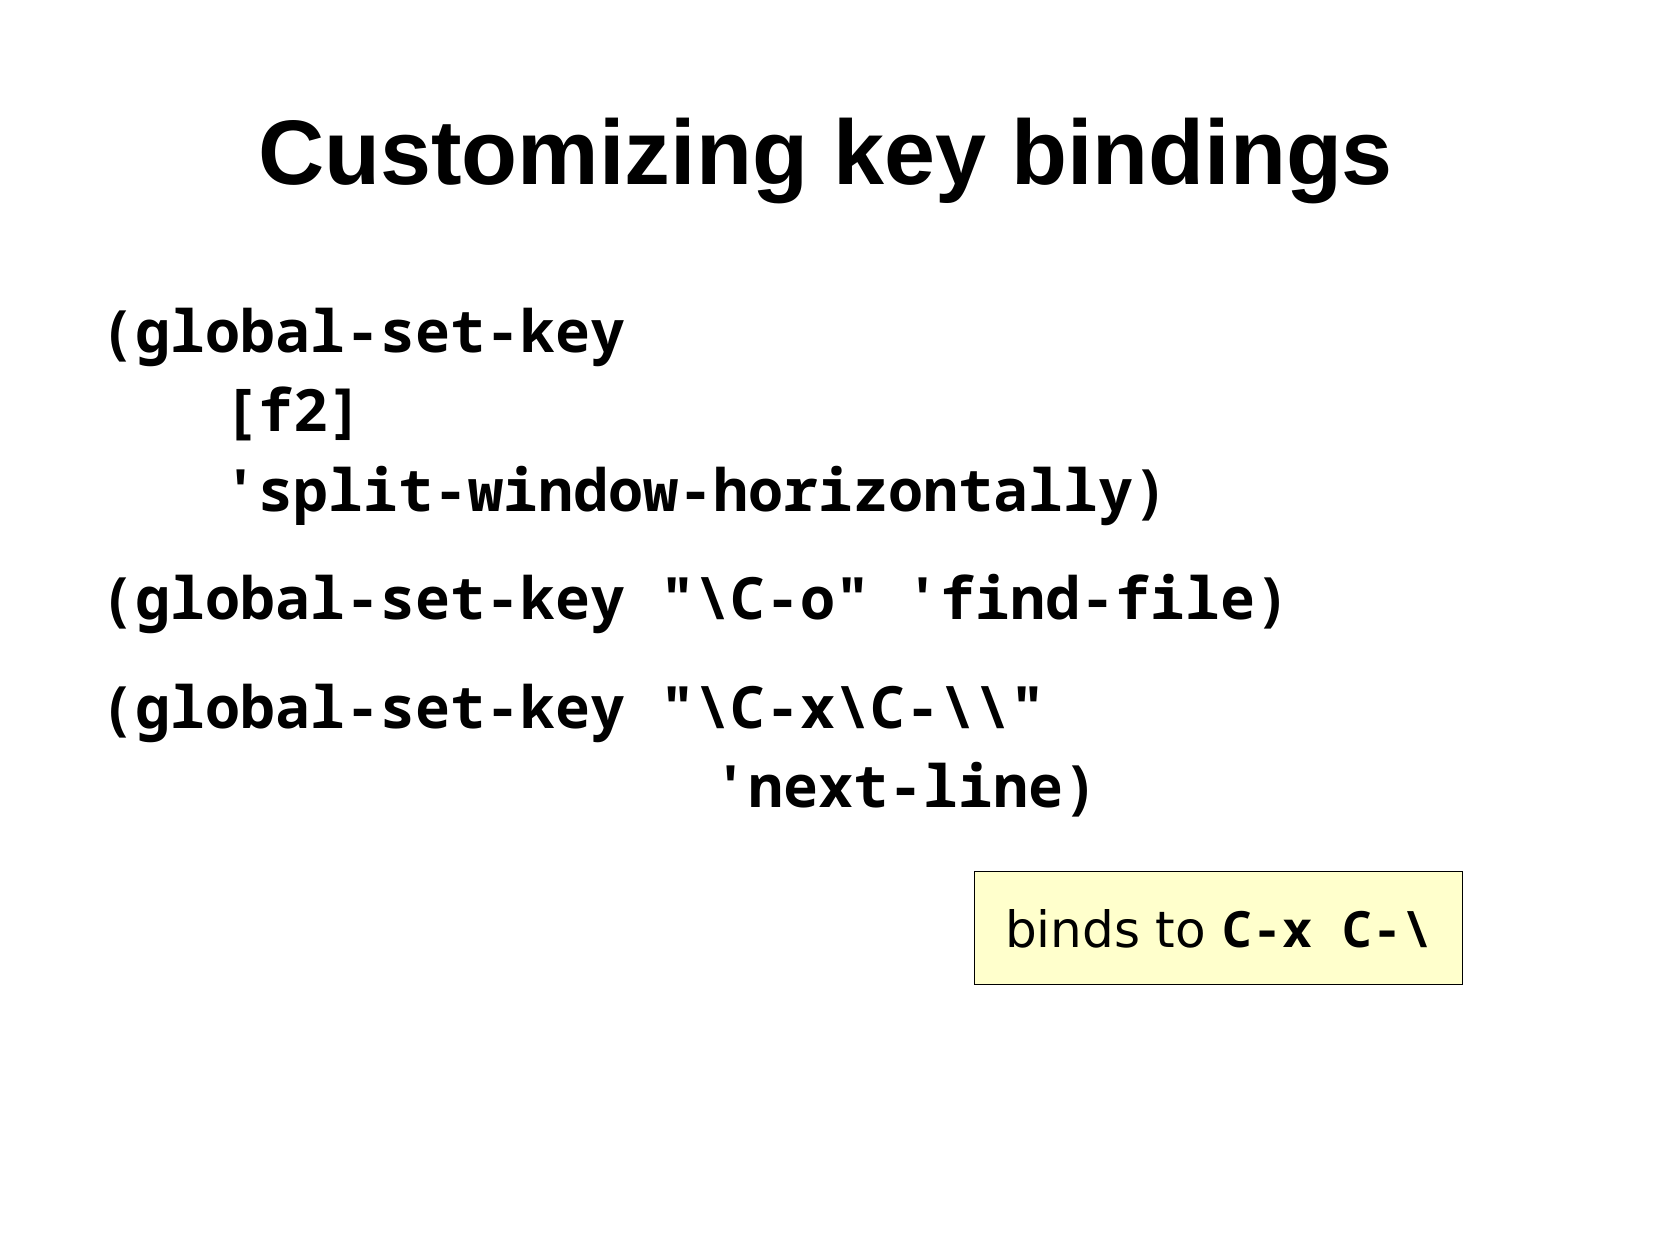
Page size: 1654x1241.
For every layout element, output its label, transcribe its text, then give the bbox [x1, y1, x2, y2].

title Customizing key bindings [82, 56, 1571, 250]
list (global-set-key [f2] 'split-window-horizontally) (global-set-key "\C-o" 'find-file) (global-set-key "\C-x\C-\\" 'next-line) [82, 290, 1571, 1094]
text_box binds to C-x C-\ [974, 871, 1463, 985]
